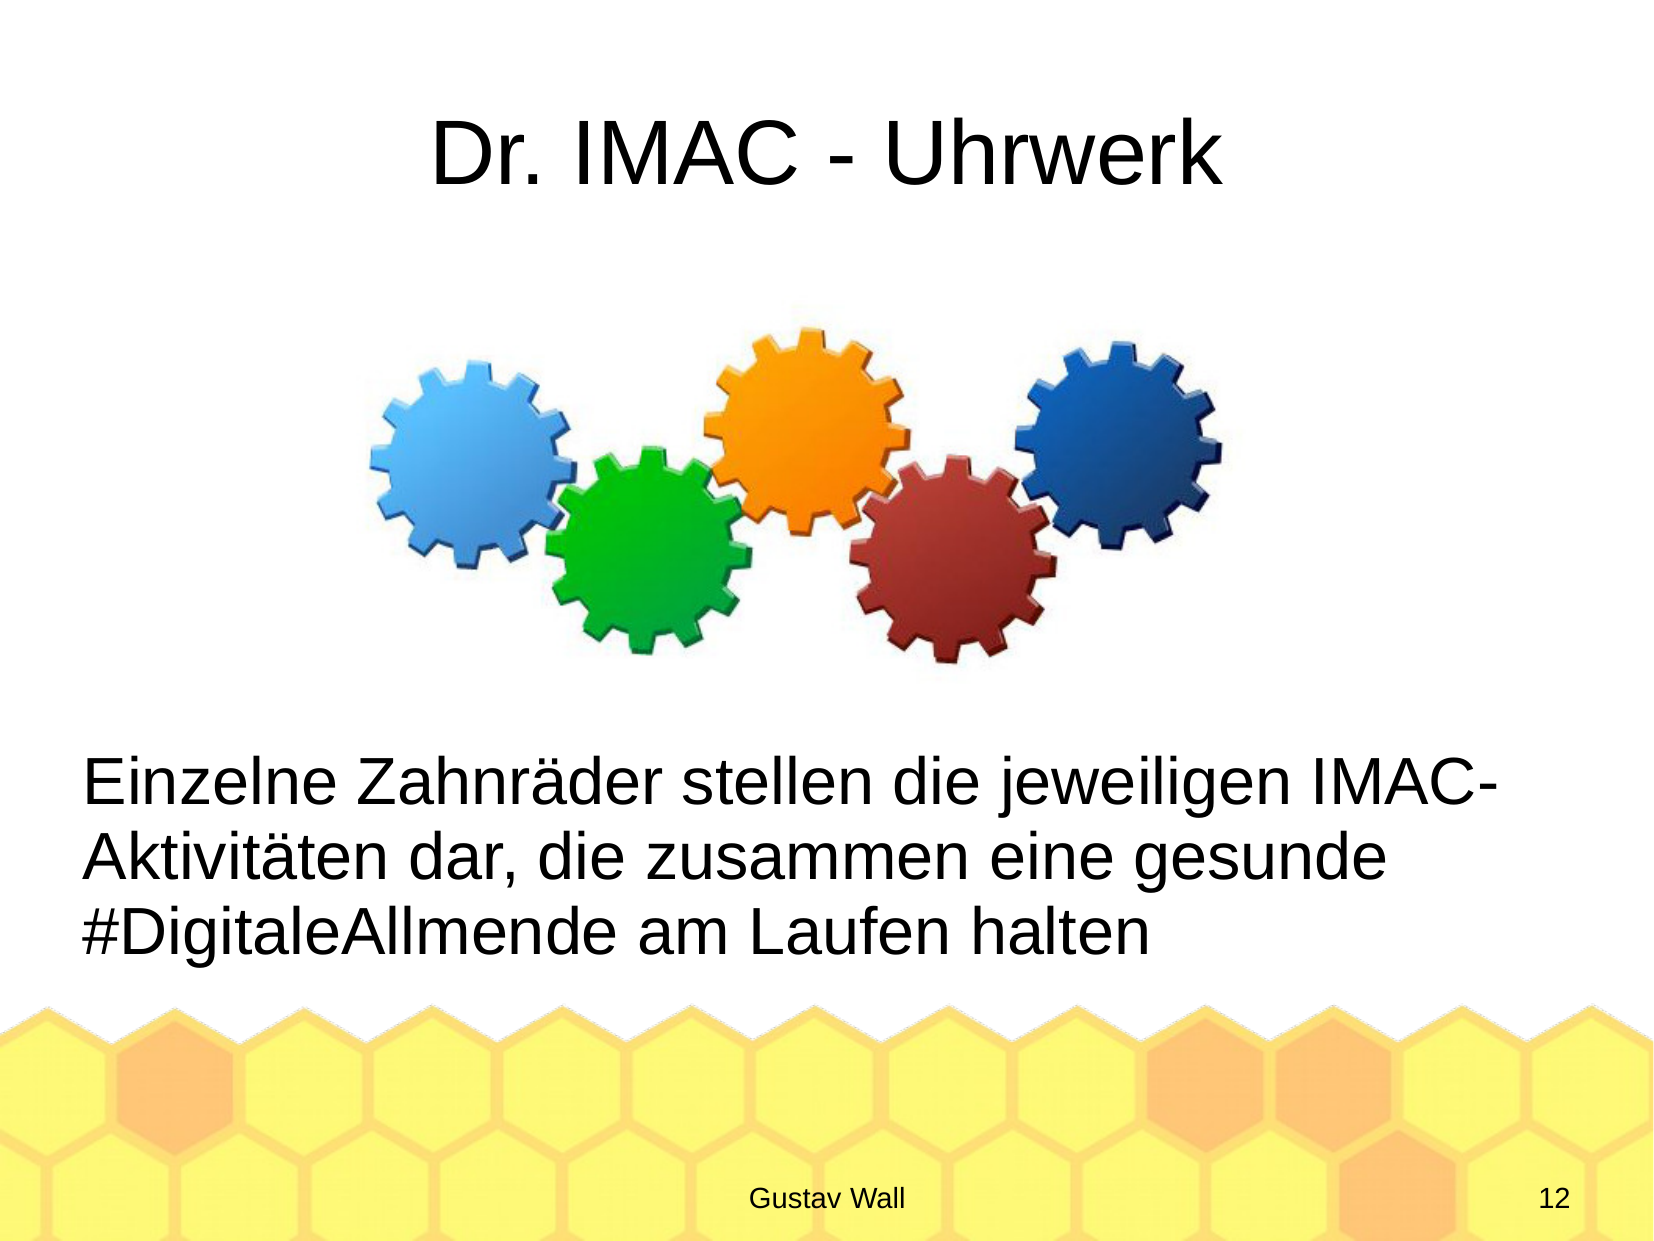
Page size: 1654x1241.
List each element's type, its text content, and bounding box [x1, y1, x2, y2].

list Einzelne Zahnräder stellen die jeweiligen IMAC-Aktivitäten dar, die zusammen eine gesunde #DigitaleAllmende am Laufen halten [82, 744, 1571, 986]
picture [307, 271, 1289, 709]
picture [0, 1001, 1654, 1241]
title Dr. IMAC - Uhrwerk [82, 49, 1571, 257]
